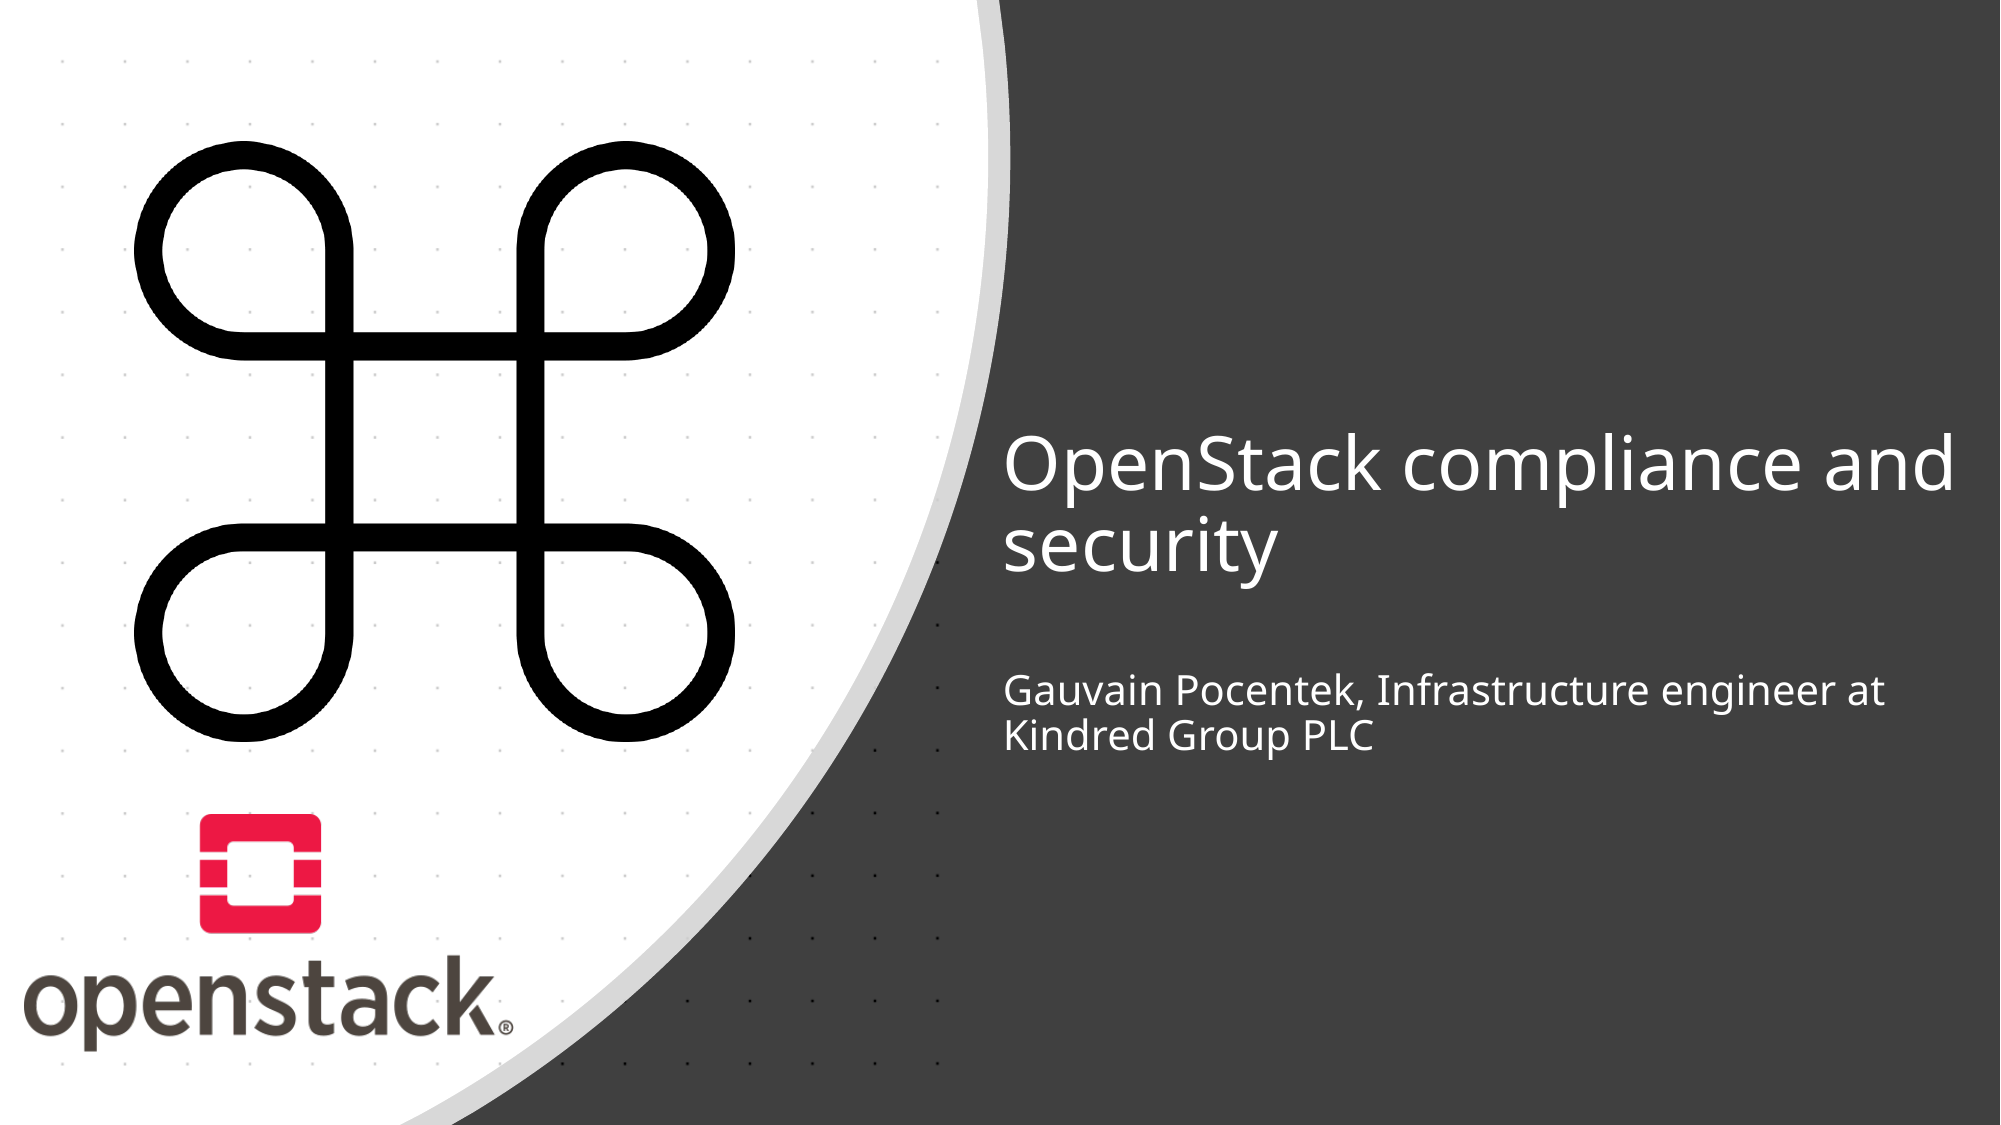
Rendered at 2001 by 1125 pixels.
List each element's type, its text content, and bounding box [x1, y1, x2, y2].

text_box OpenStack compliance and security Gauvain Pocentek, Infrastructure engineer at Kindred Group PLC [988, 292, 1985, 767]
text_box [0, 0, 2000, 1125]
picture [134, 141, 735, 742]
picture [24, 814, 514, 1052]
picture [453, 438, 976, 1125]
